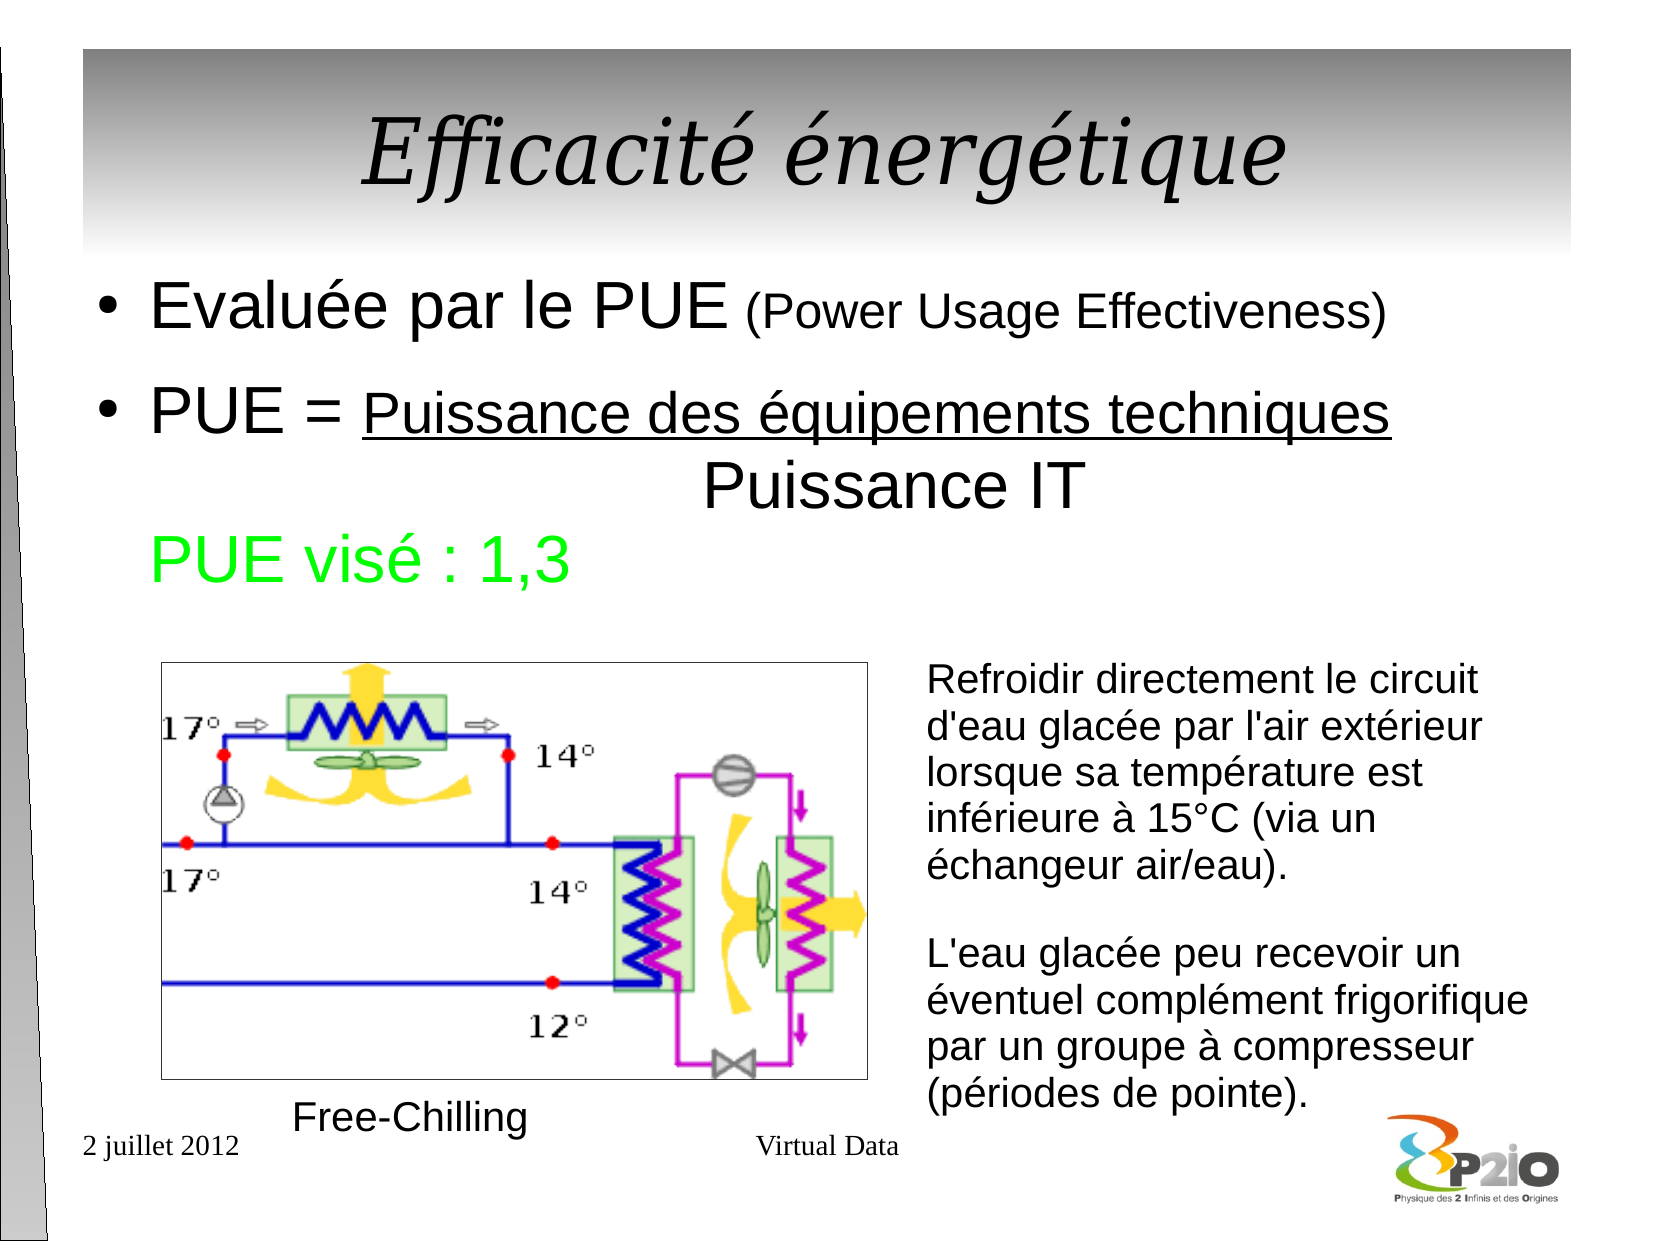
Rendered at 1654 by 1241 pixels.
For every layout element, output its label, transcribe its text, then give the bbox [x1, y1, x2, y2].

text_box Refroidir directement le circuit d'eau glacée par l'air extérieur lorsque sa température est inférieure à 15°C (via un échangeur air/eau). L'eau glacée peu recevoir un éventuel complément frigorifique par un groupe à compresseur (périodes de pointe). [911, 651, 1562, 1124]
list Evaluée par le PUE (Power Usage Effectiveness) PUE = Puissance des équipements techniques Puissance IT PUE visé : 1,3 [78, 268, 1567, 651]
picture [161, 662, 868, 1080]
text_box Free-Chilling [215, 1086, 606, 1148]
title Efficacité énergétique [82, 49, 1571, 257]
picture [1381, 1108, 1569, 1214]
